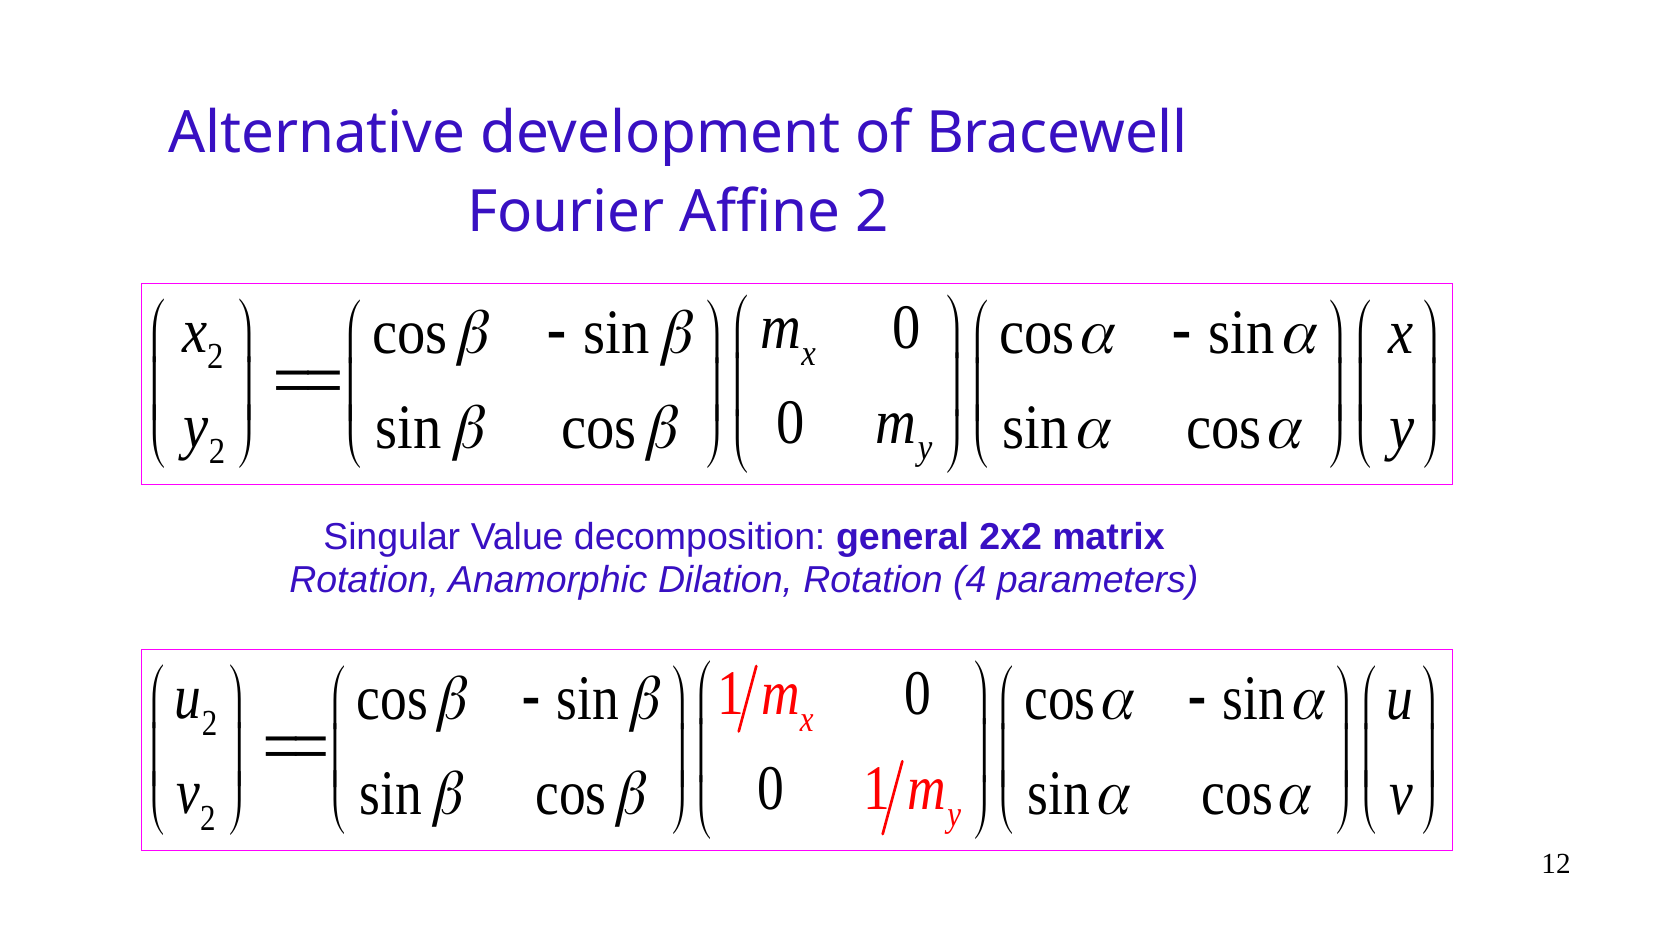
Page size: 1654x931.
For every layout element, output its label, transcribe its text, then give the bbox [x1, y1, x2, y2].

text_box Alternative development of Bracewell Fourier Affine 2 [153, 82, 1418, 262]
chart [141, 649, 1453, 851]
chart [141, 283, 1453, 485]
text_box Singular Value decomposition: general 2x2 matrix Rotation, Anamorphic Dilation, Rotation (4 parameters) [188, 508, 1300, 649]
